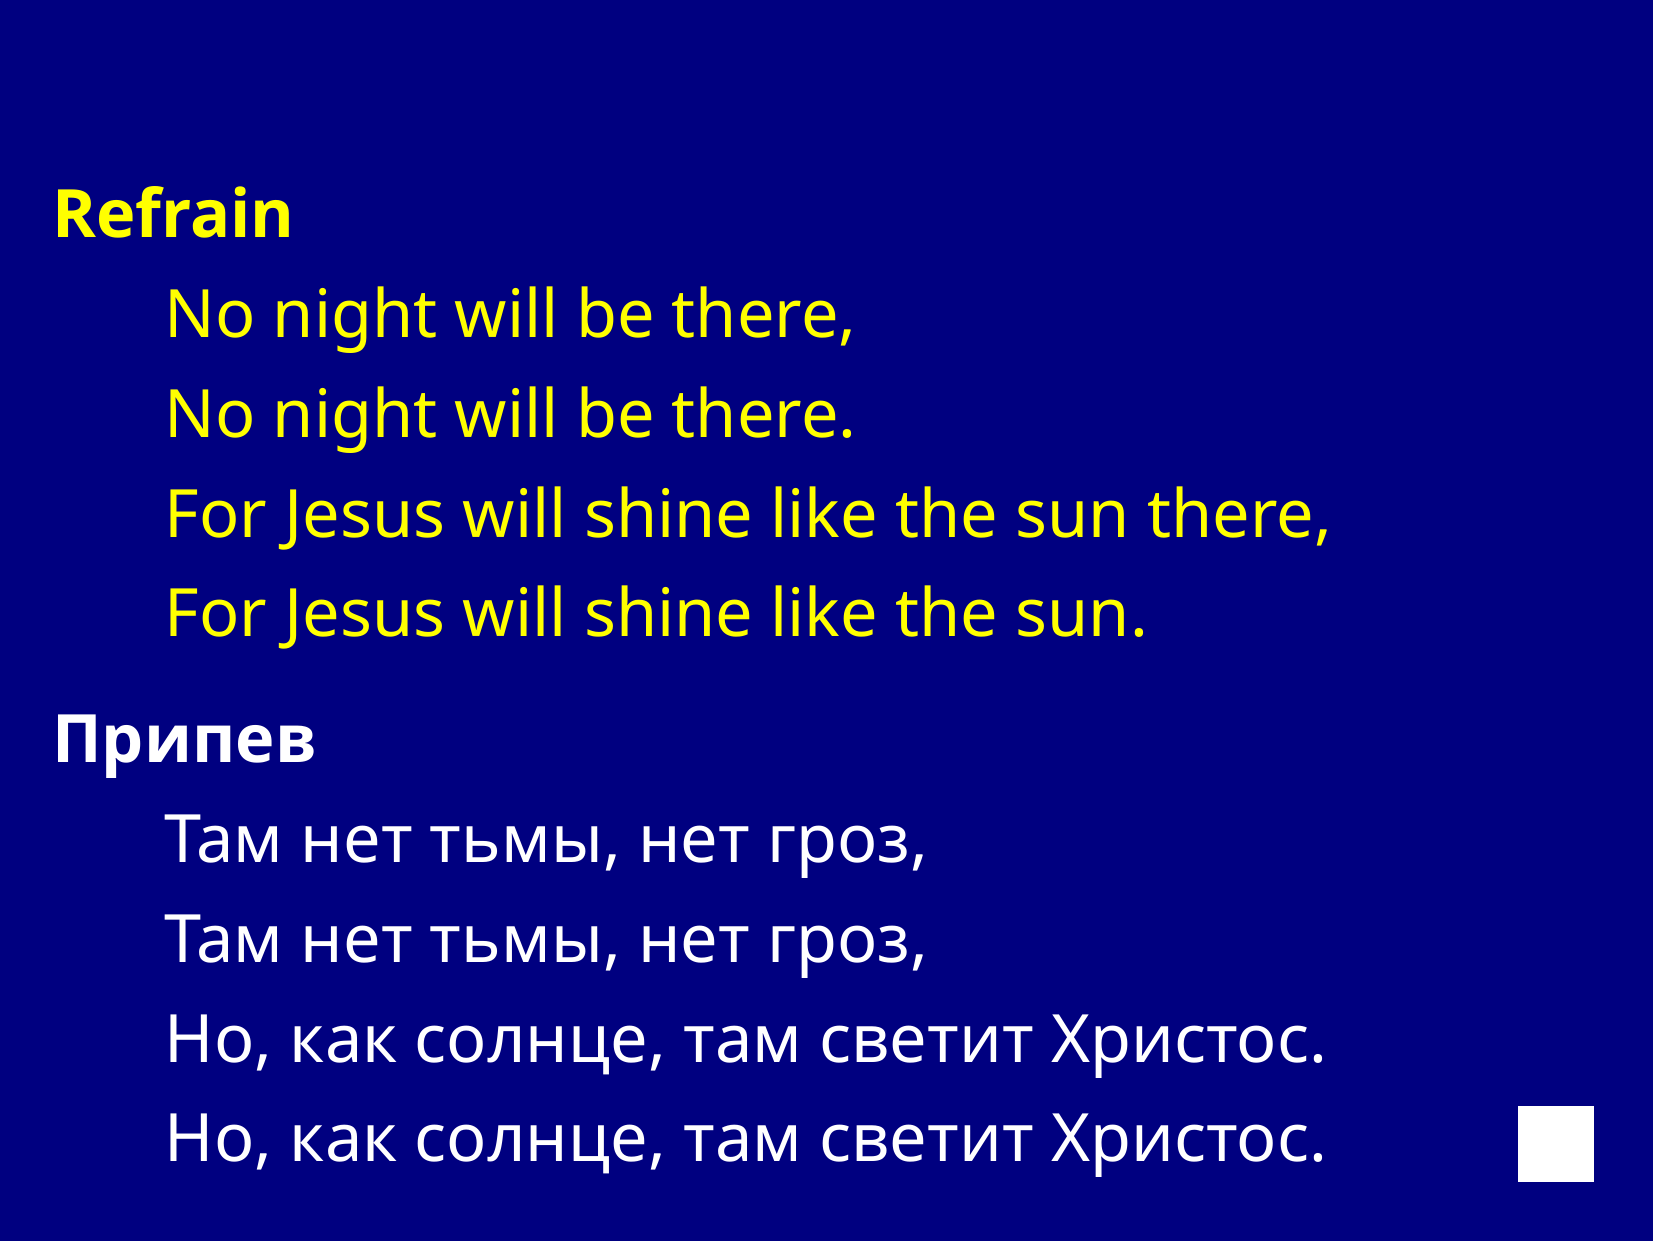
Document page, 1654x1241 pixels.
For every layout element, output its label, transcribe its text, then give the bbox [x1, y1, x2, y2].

text_box Припев Там нет тьмы, нет гроз, Там нет тьмы, нет гроз, Но, как солнце, там светит Христос. Но, как солнце, там светит Христос. [37, 675, 1576, 1163]
text_box Refrain No night will be there, No night will be there. For Jesus will shine like the sun there, For Jesus will shine like the sun. [37, 150, 1653, 638]
text_box [1518, 1106, 1594, 1182]
